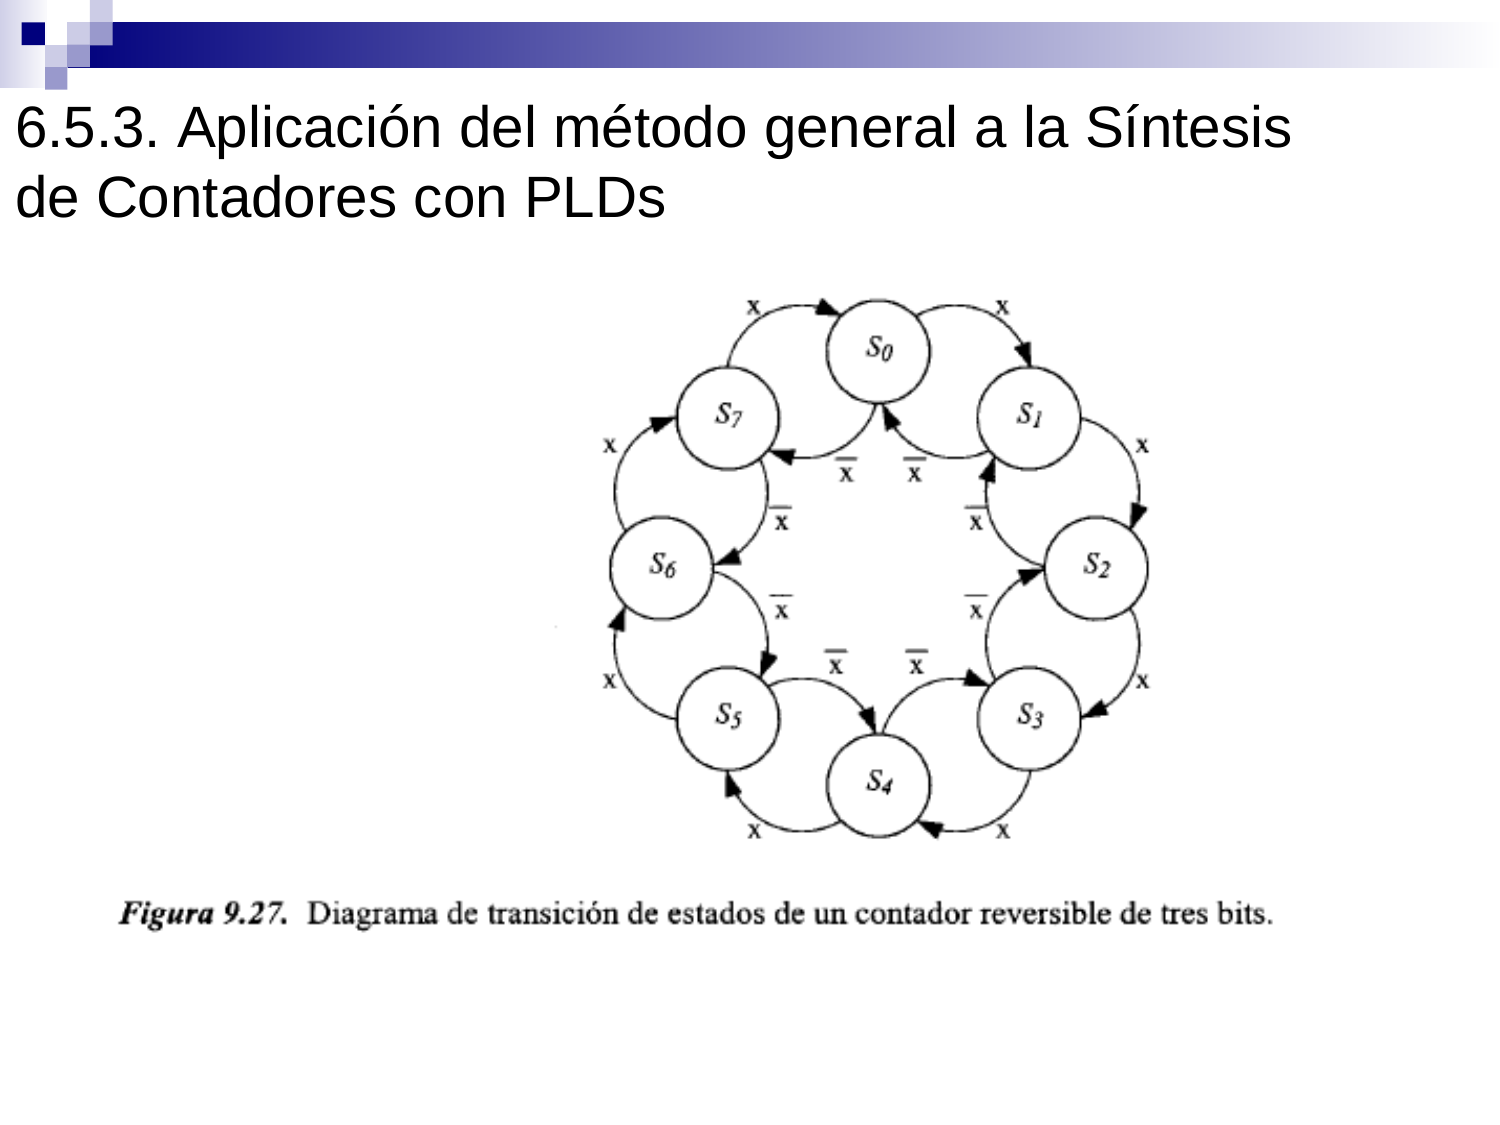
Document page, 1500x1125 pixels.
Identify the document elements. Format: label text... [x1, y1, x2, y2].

title 6.5.3. Aplicación del método general a la Síntesis de Contadores con PLDs [0, 74, 1351, 244]
picture [100, 278, 1291, 958]
